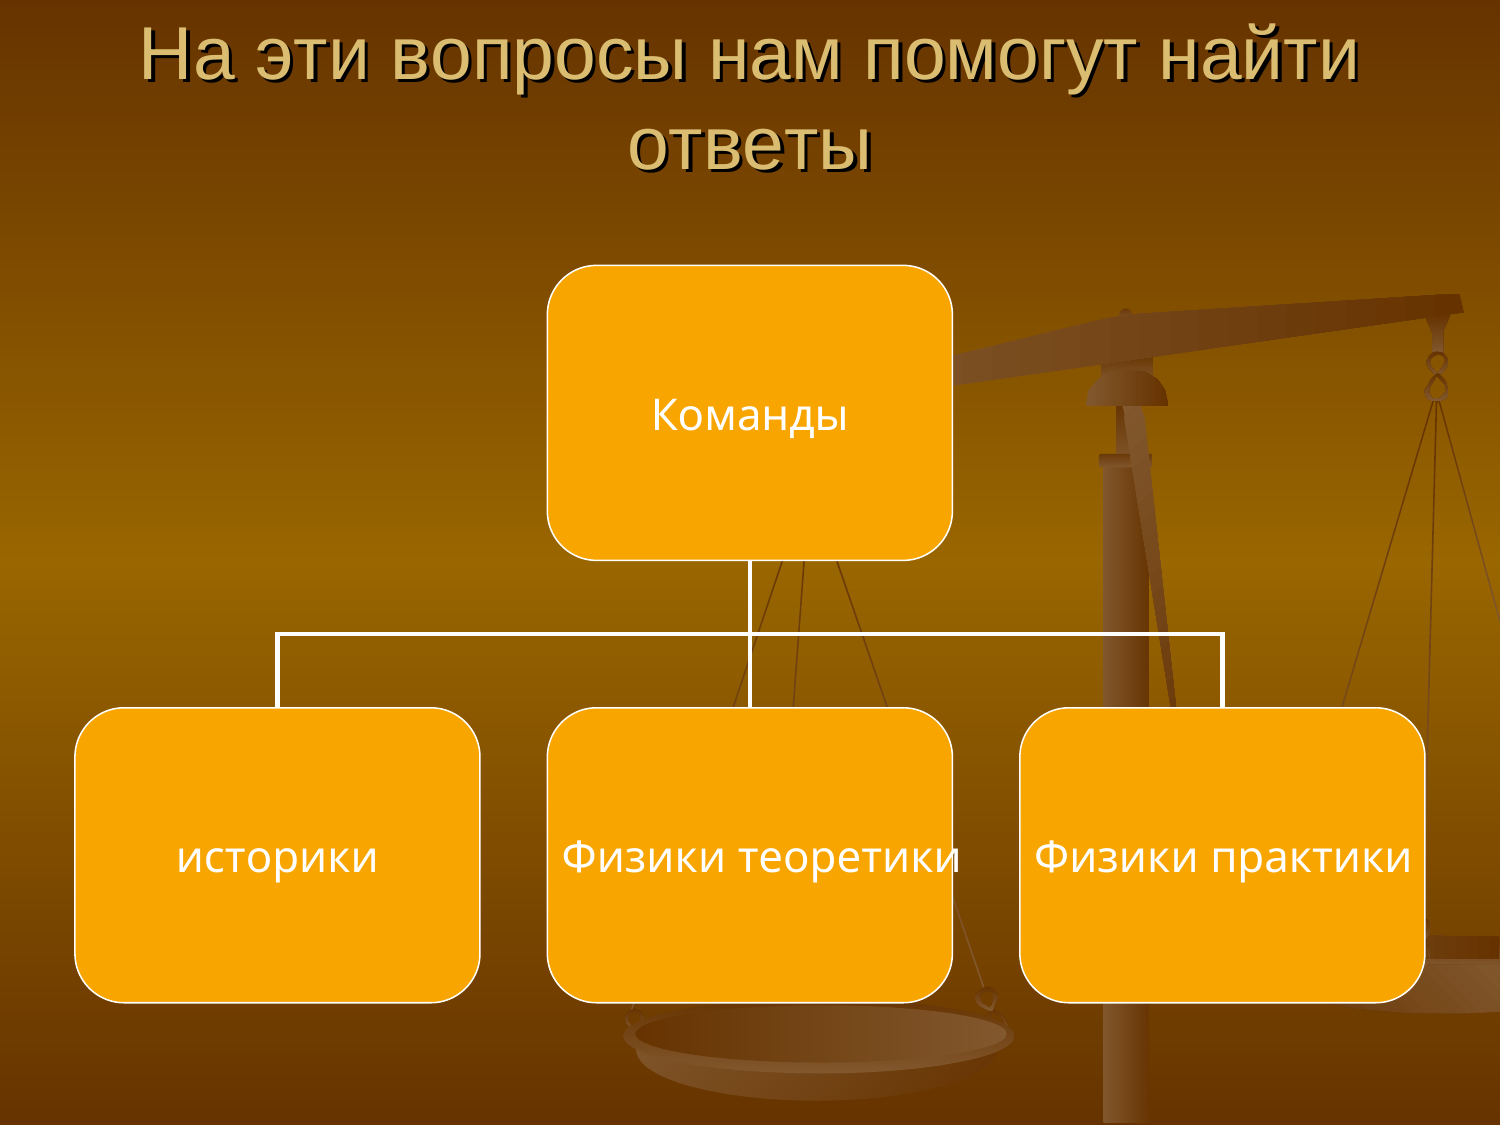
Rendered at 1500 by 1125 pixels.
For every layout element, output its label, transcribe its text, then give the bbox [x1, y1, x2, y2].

text_box историки [74, 707, 480, 1003]
text_box Физики практики [1019, 707, 1425, 1003]
text_box Команды [547, 265, 953, 561]
title На эти вопросы нам помогут найти ответы [75, 45, 1426, 234]
text_box Физики теоретики [547, 707, 953, 1003]
